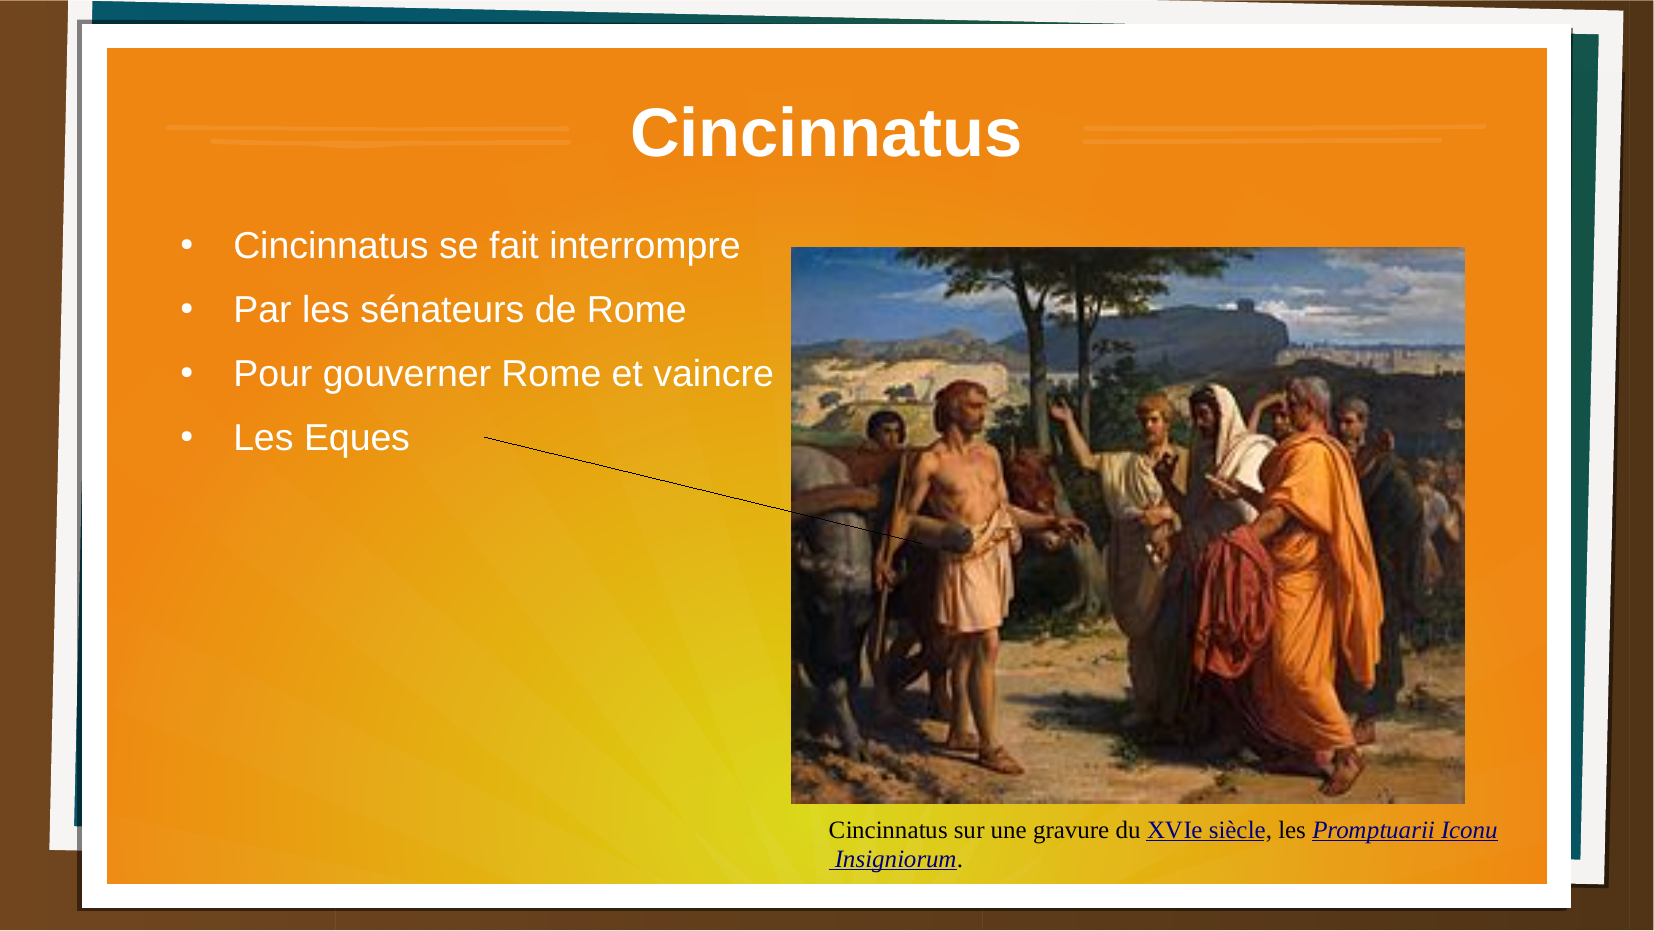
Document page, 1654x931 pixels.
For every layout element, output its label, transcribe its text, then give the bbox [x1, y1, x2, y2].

picture [791, 247, 1465, 696]
list Cincinnatus se fait interrompre Par les sénateurs de Rome Pour gouverner Rome et vaincre Les Eques [162, 224, 1492, 815]
chart [708, 696, 1654, 874]
title Cincinnatus [566, 59, 1087, 207]
